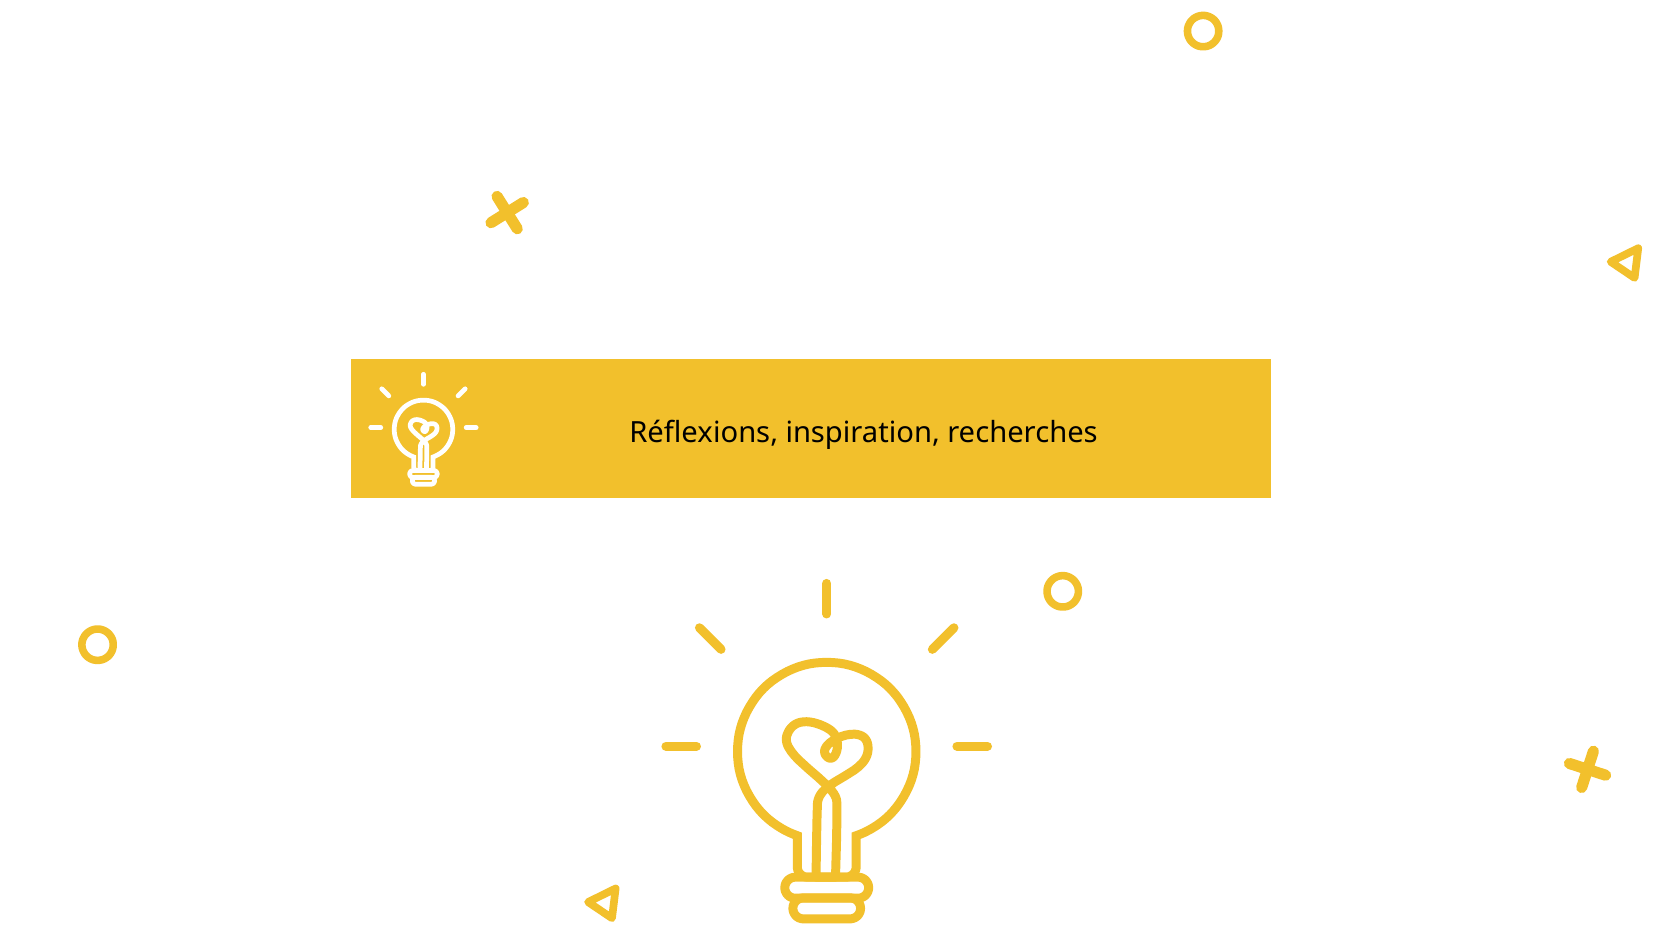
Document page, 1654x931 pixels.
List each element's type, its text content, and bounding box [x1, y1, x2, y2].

text_box Réflexions, inspiration, recherches [487, 339, 1241, 523]
